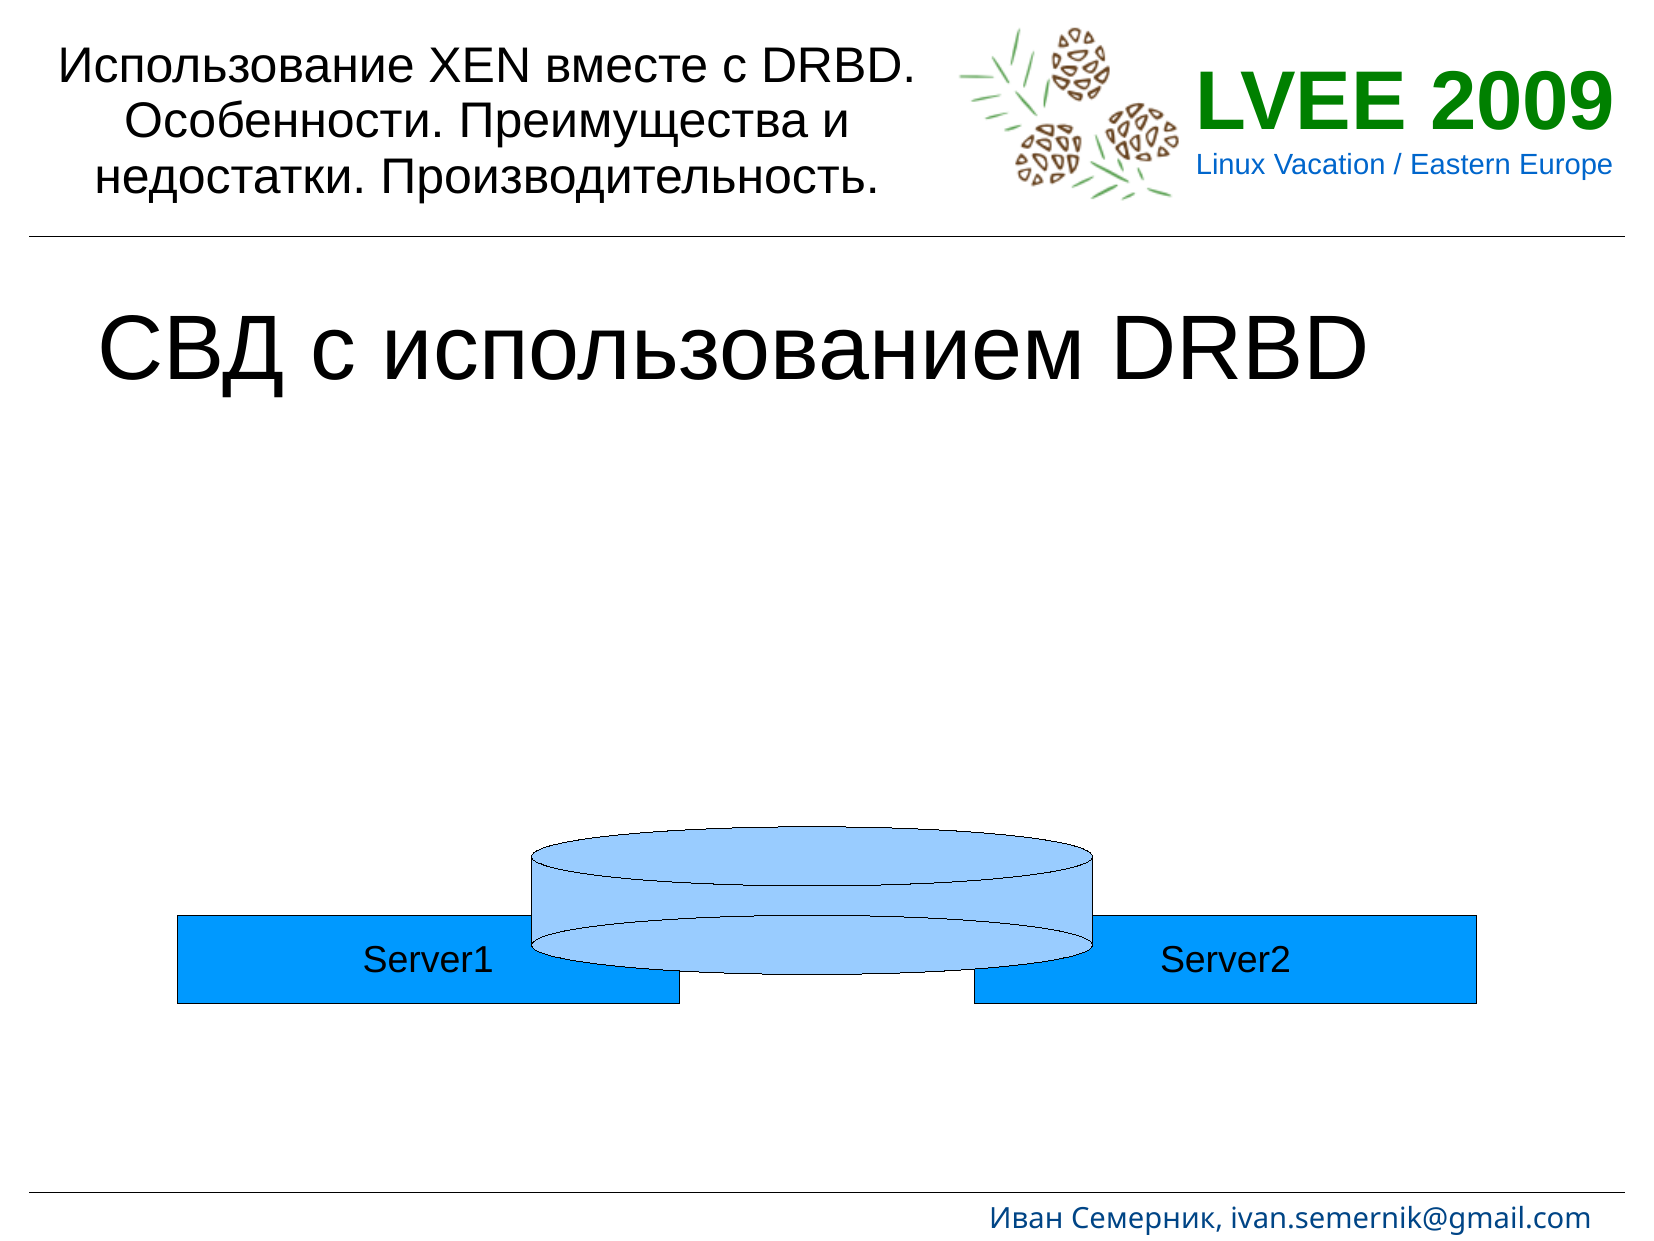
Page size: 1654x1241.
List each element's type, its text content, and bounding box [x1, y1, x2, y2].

text_box LVEE 2009 Linux Vacation / Eastern Europe [1181, 47, 1654, 188]
text_box Использование XEN вместе с DRBD. Особенности. Преимущества и недостатки. Производительность. [0, 29, 975, 212]
picture [953, 11, 1182, 207]
text_box Server2 [974, 915, 1477, 1004]
text_box [531, 826, 1093, 975]
text_box Server1 [177, 915, 680, 1004]
text_box Иван Семерник, ivan.semernik@gmail.com [974, 1189, 1654, 1241]
text_box СВД с использованием DRBD [82, 289, 1625, 407]
